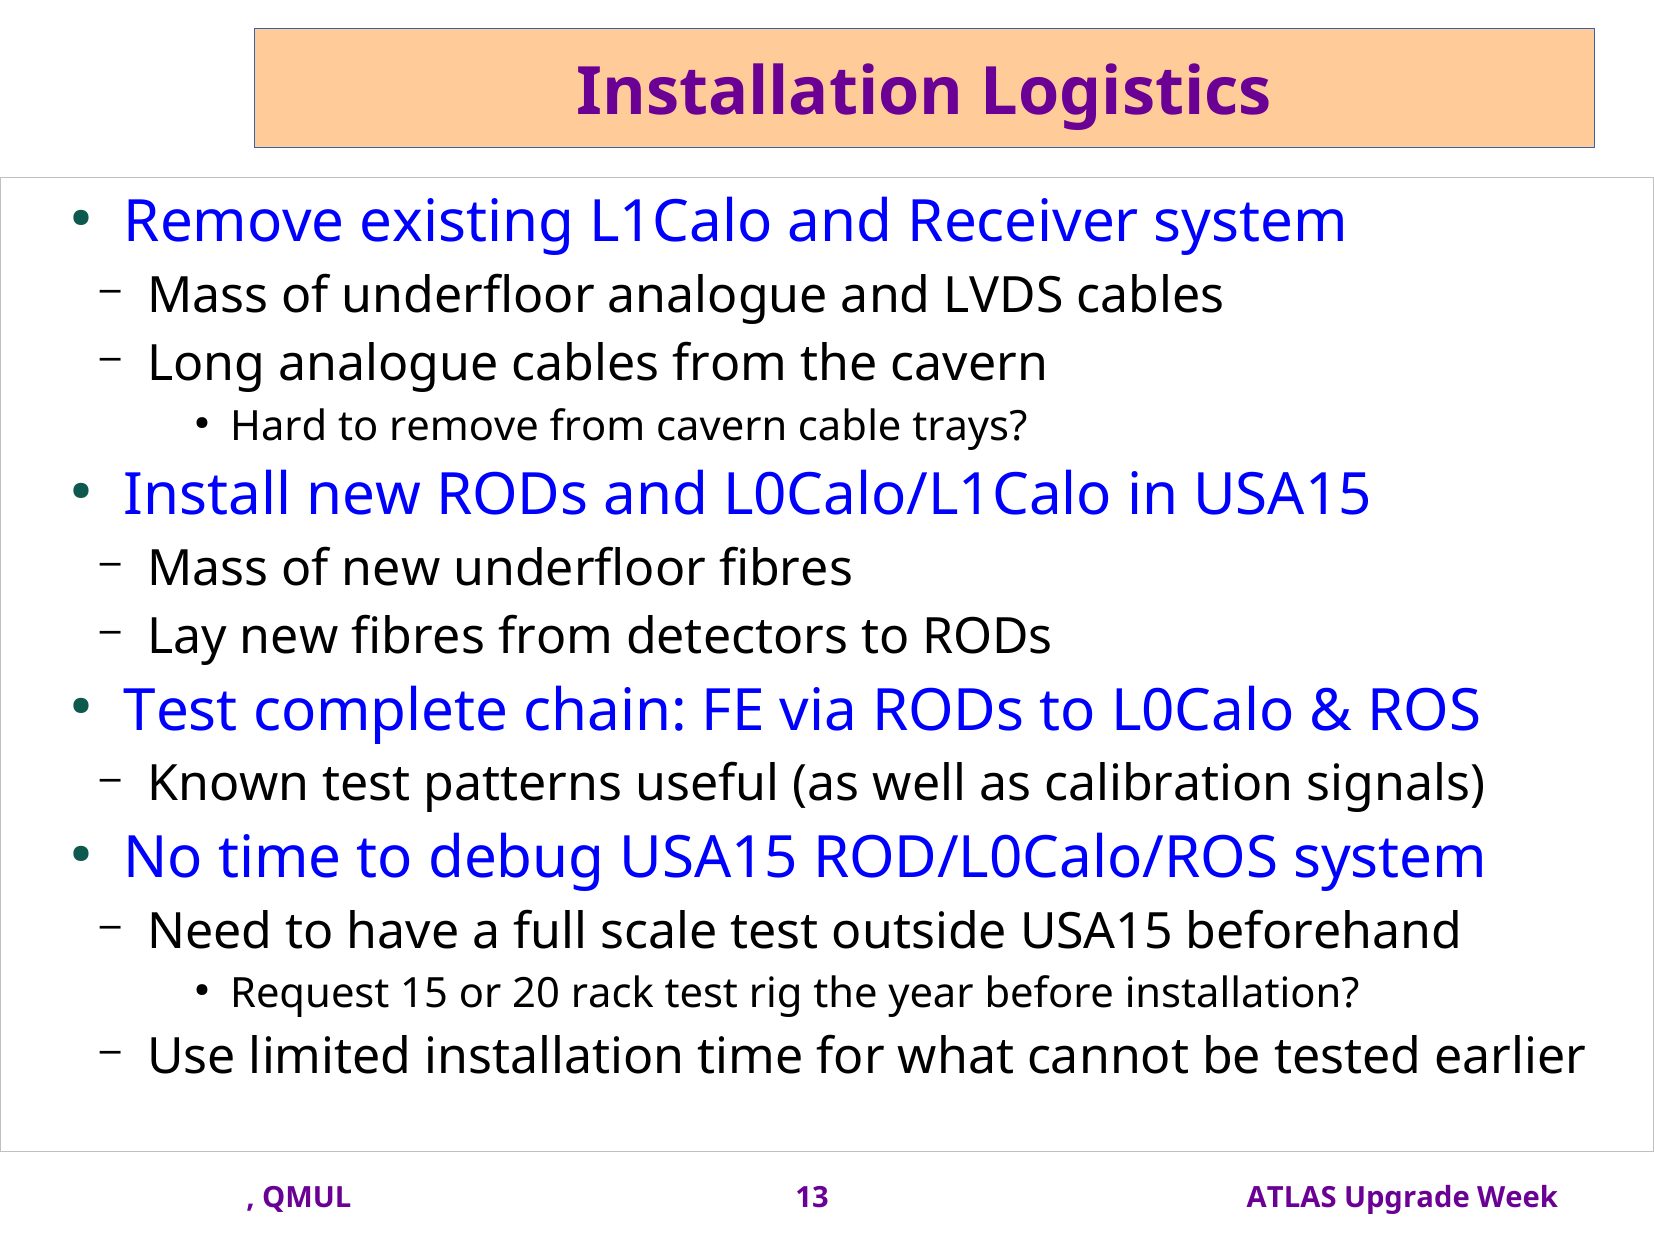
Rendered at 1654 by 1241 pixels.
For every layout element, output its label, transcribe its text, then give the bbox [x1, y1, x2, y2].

title Installation Logistics [254, 28, 1595, 148]
list Remove existing L1Calo and Receiver system Mass of underfloor analogue and LVDS cables Long analogue cables from the cavern Hard to remove from cavern cable trays? Install new RODs and L0Calo/L1Calo in USA15 Mass of new underfloor fibres Lay new fibres from detectors to RODs Test complete chain: FE via RODs to L0Calo & ROS Known test patterns useful (as well as calibration signals) No time to debug USA15 ROD/L0Calo/ROS system Need to have a full scale test outside USA15 beforehand Request 15 or 20 rack test rig the year before installation? Use limited installation time for what cannot be tested earlier [52, 179, 1635, 1138]
